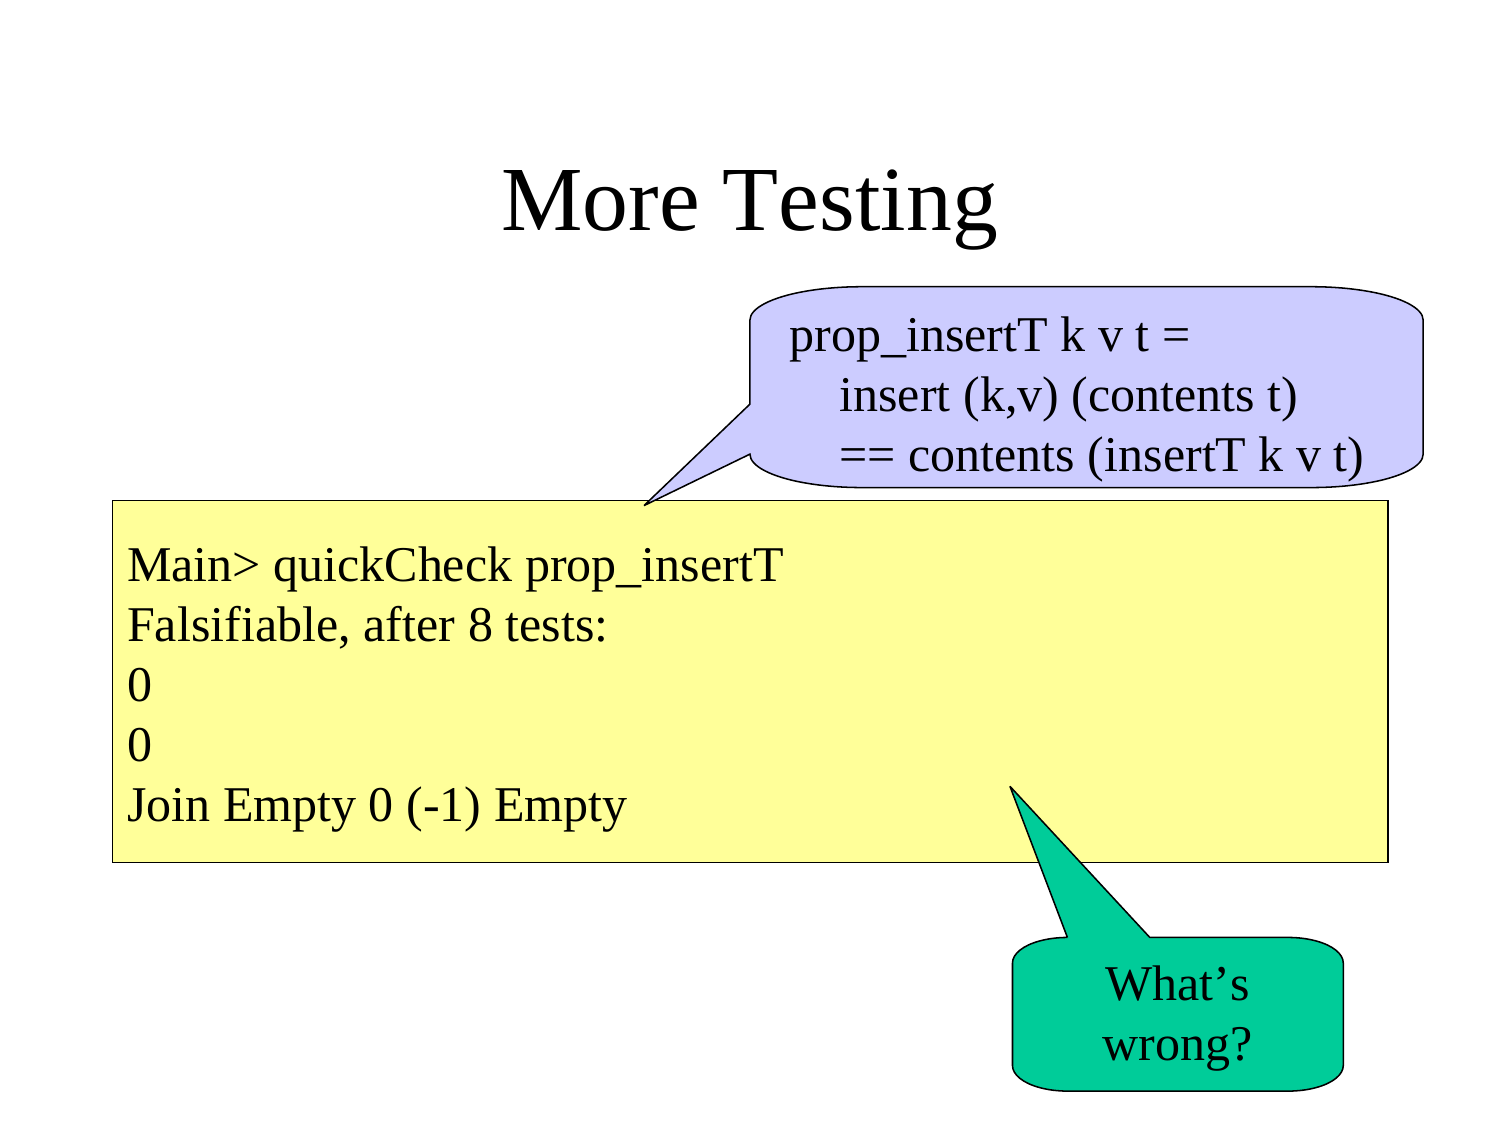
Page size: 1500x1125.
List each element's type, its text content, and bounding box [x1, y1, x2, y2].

title More Testing [112, 99, 1388, 288]
text_box prop_insertT k v t = insert (k,v) (contents t) == contents (insertT k v t) [644, 286, 1424, 506]
text_box What’s wrong? [1009, 786, 1344, 1092]
text_box Main> quickCheck prop_insertT Falsifiable, after 8 tests: 0 0 Join Empty 0 (-1) Empty [112, 500, 1388, 863]
